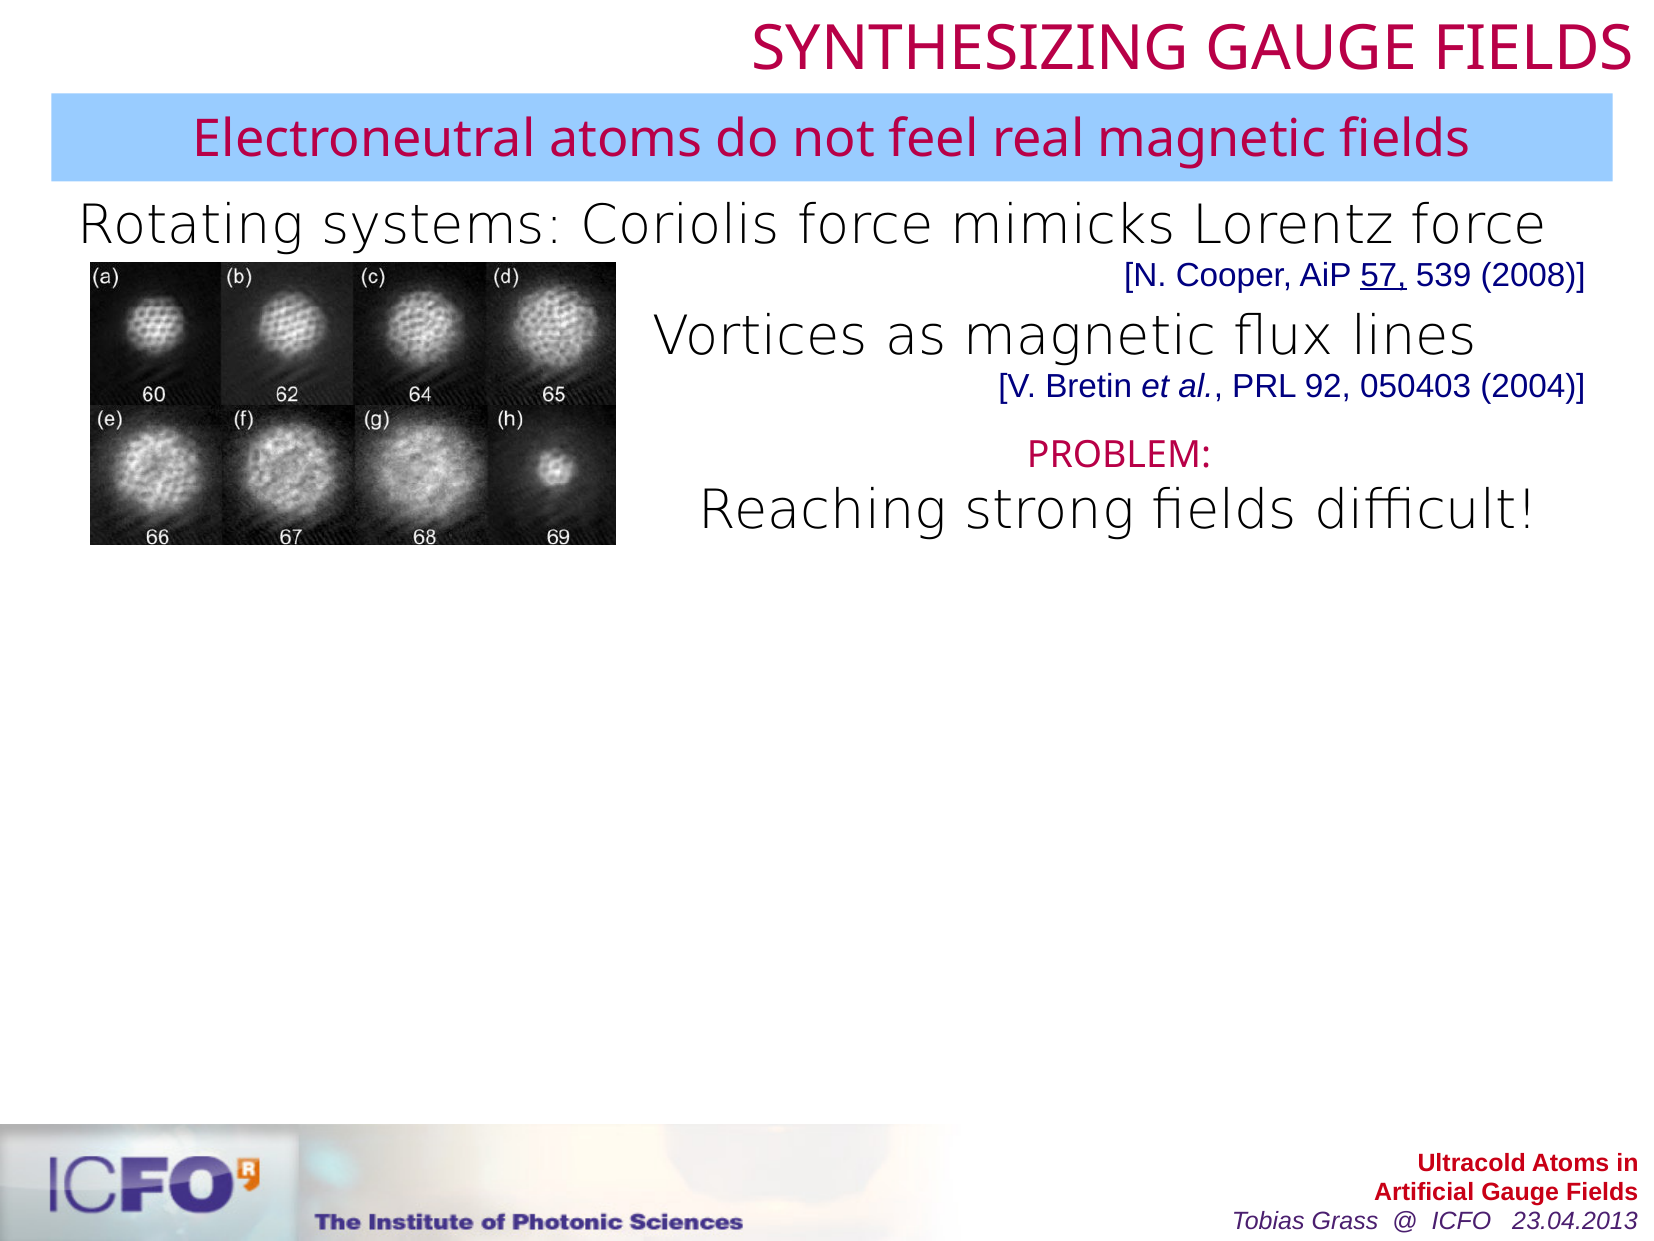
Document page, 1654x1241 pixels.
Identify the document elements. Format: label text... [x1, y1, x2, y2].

text_box Vortices as magnetic flux lines [V. Bretin et al., PRL 92, 050403 (2004)] PROBLEM: Reaching strong fields difficult! [637, 296, 1601, 565]
text_box SYNTHESIZING GAUGE FIELDS [0, 0, 1651, 99]
text_box Rotating systems: Coriolis force mimicks Lorentz force [N. Cooper, AiP 57, 539 (2008)] [63, 186, 1601, 301]
text_box Electroneutral atoms do not feel real magnetic fields [51, 93, 1613, 182]
picture [90, 262, 616, 545]
picture [0, 1124, 976, 1241]
text_box Ultracold Atoms in Artificial Gauge Fields Tobias Grass @ ICFO 23.04.2013 [712, 1138, 1654, 1241]
